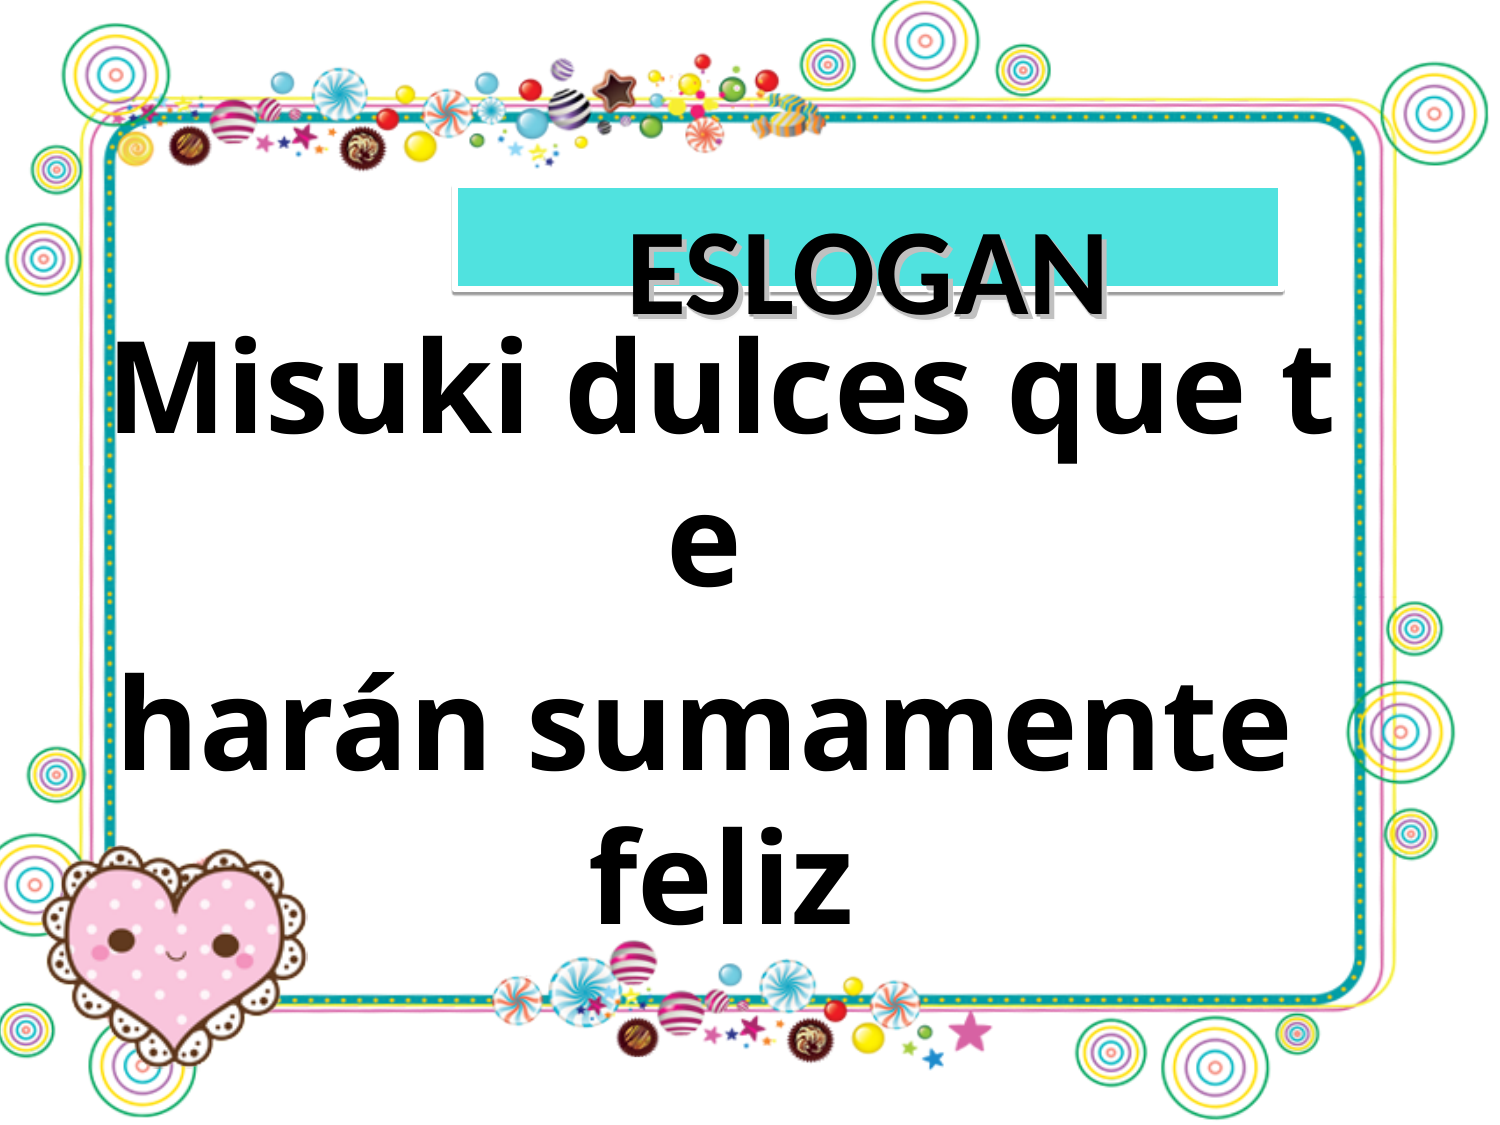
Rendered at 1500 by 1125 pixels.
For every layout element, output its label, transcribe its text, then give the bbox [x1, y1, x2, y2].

picture [0, 0, 1500, 1123]
list Misuki dulces que te harán sumamente feliz [88, 297, 1355, 958]
title ESLOGAN [454, 184, 1282, 290]
